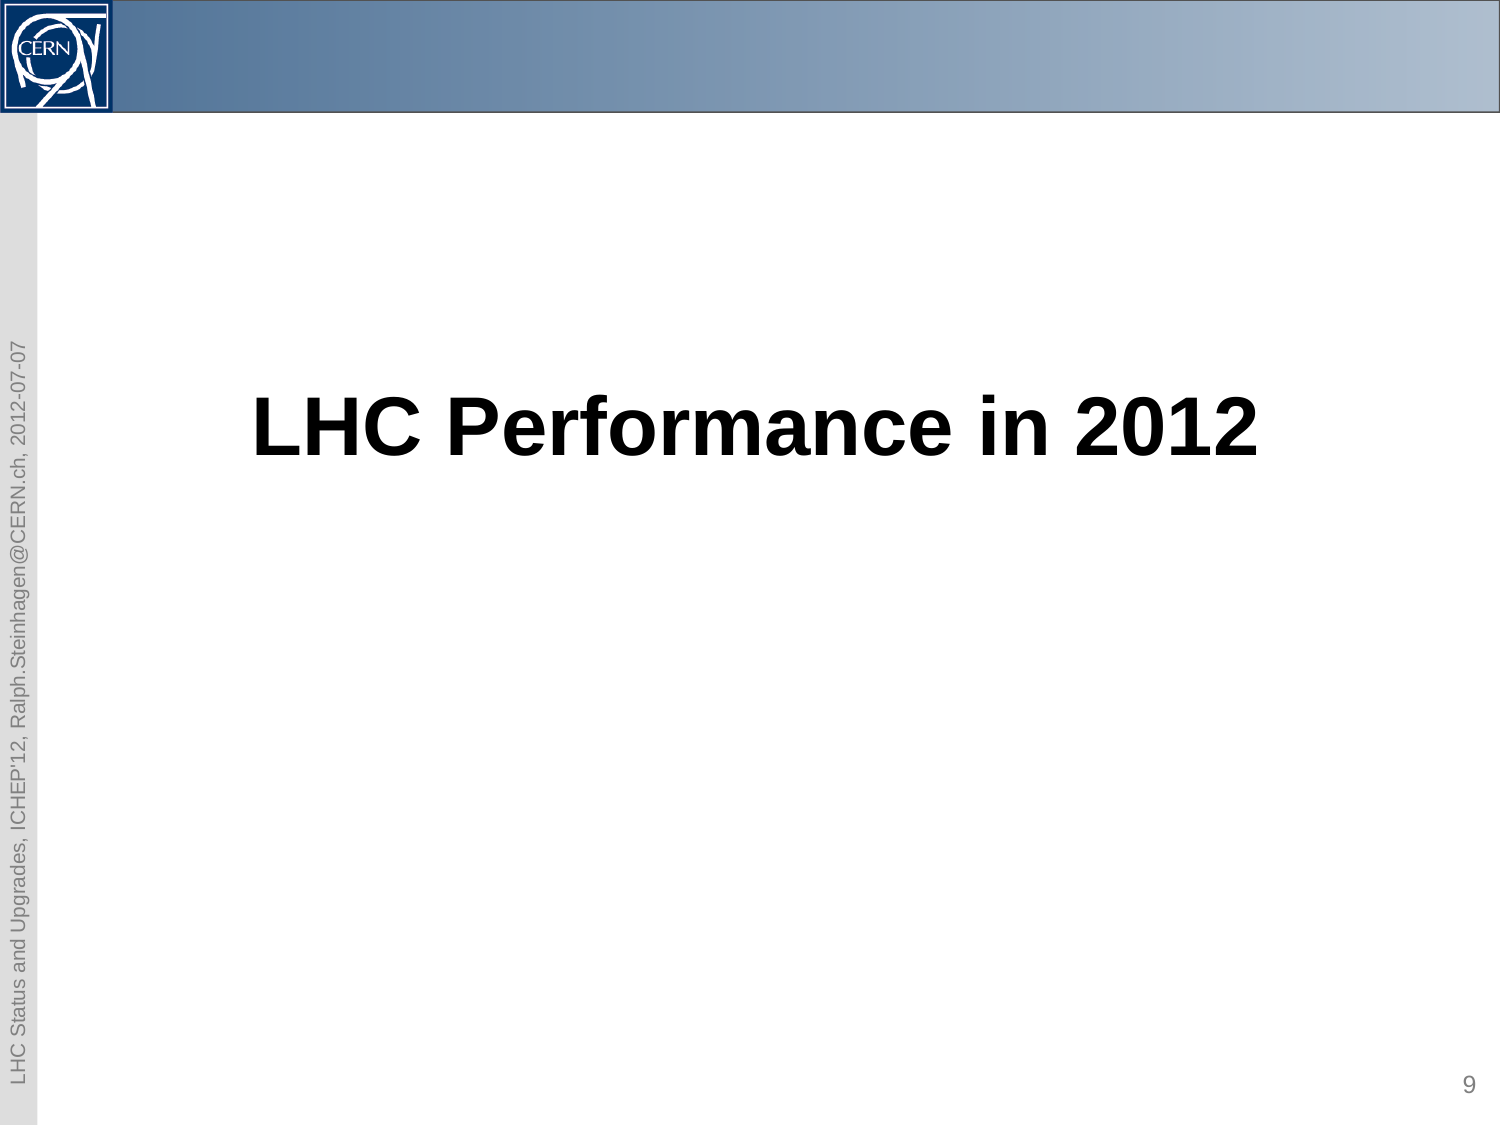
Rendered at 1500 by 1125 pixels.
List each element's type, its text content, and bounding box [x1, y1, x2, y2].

picture [0, 0, 113, 113]
title LHC Performance in 2012 [118, 372, 1394, 596]
